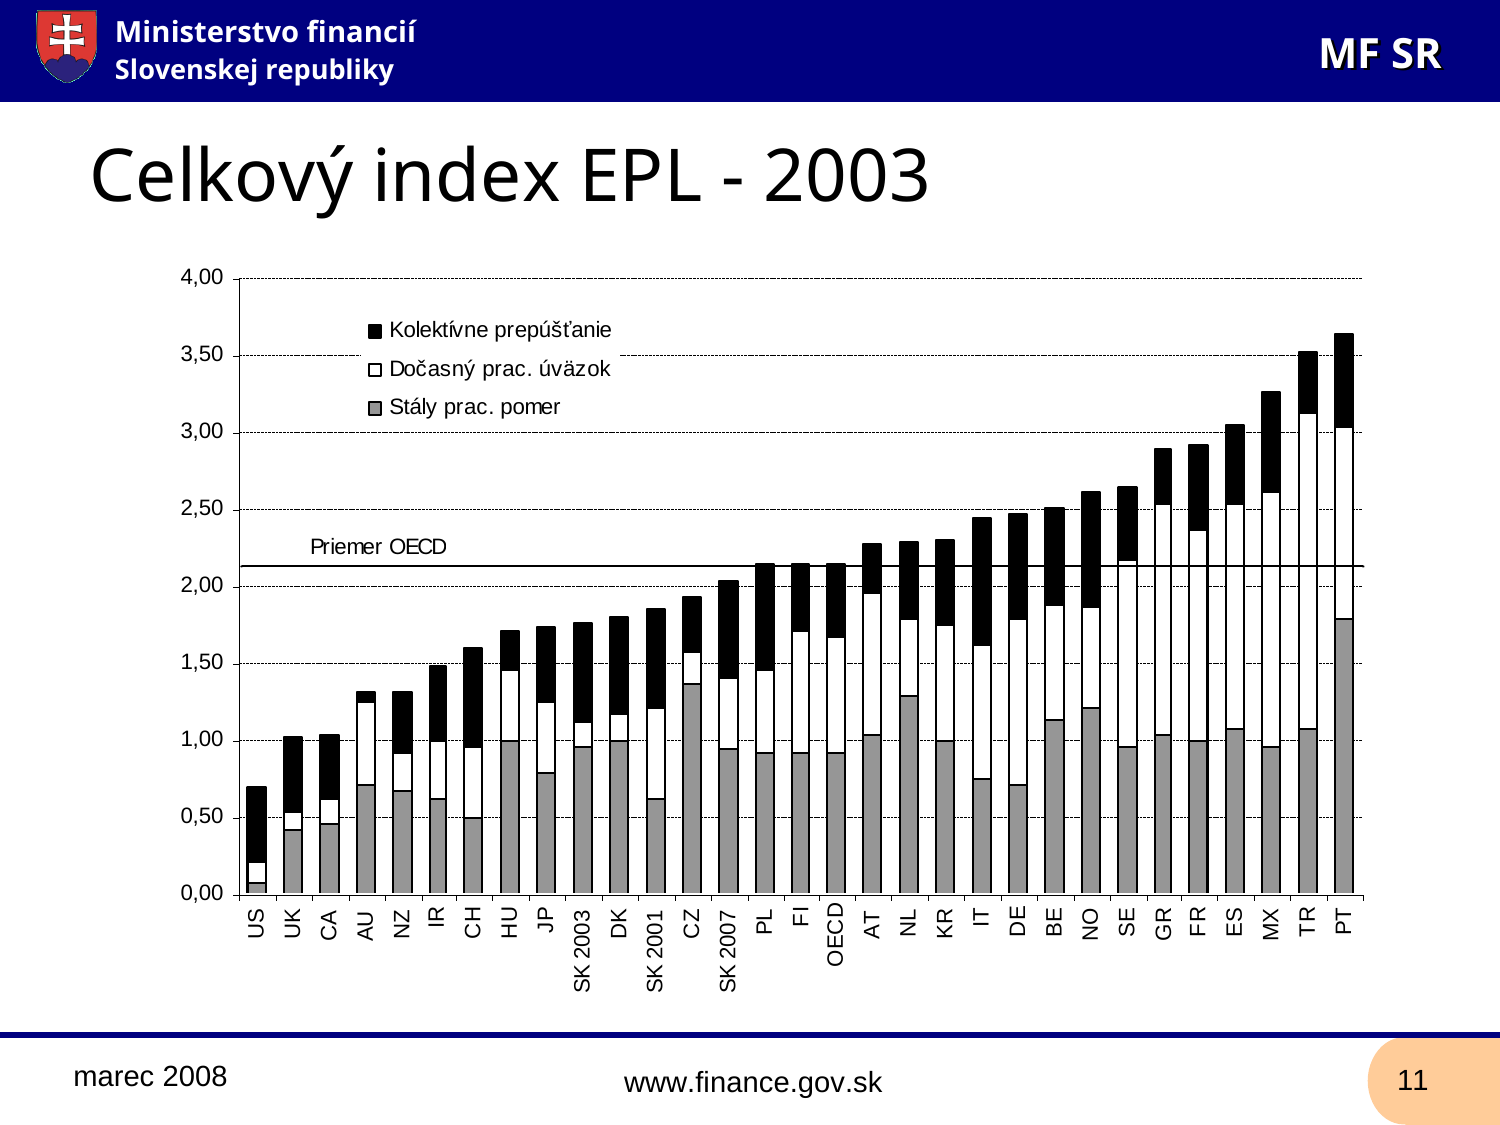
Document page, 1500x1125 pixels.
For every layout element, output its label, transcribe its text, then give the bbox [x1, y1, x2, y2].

picture [123, 222, 1388, 1017]
title Celkový index EPL - 2003 [75, 113, 1426, 233]
